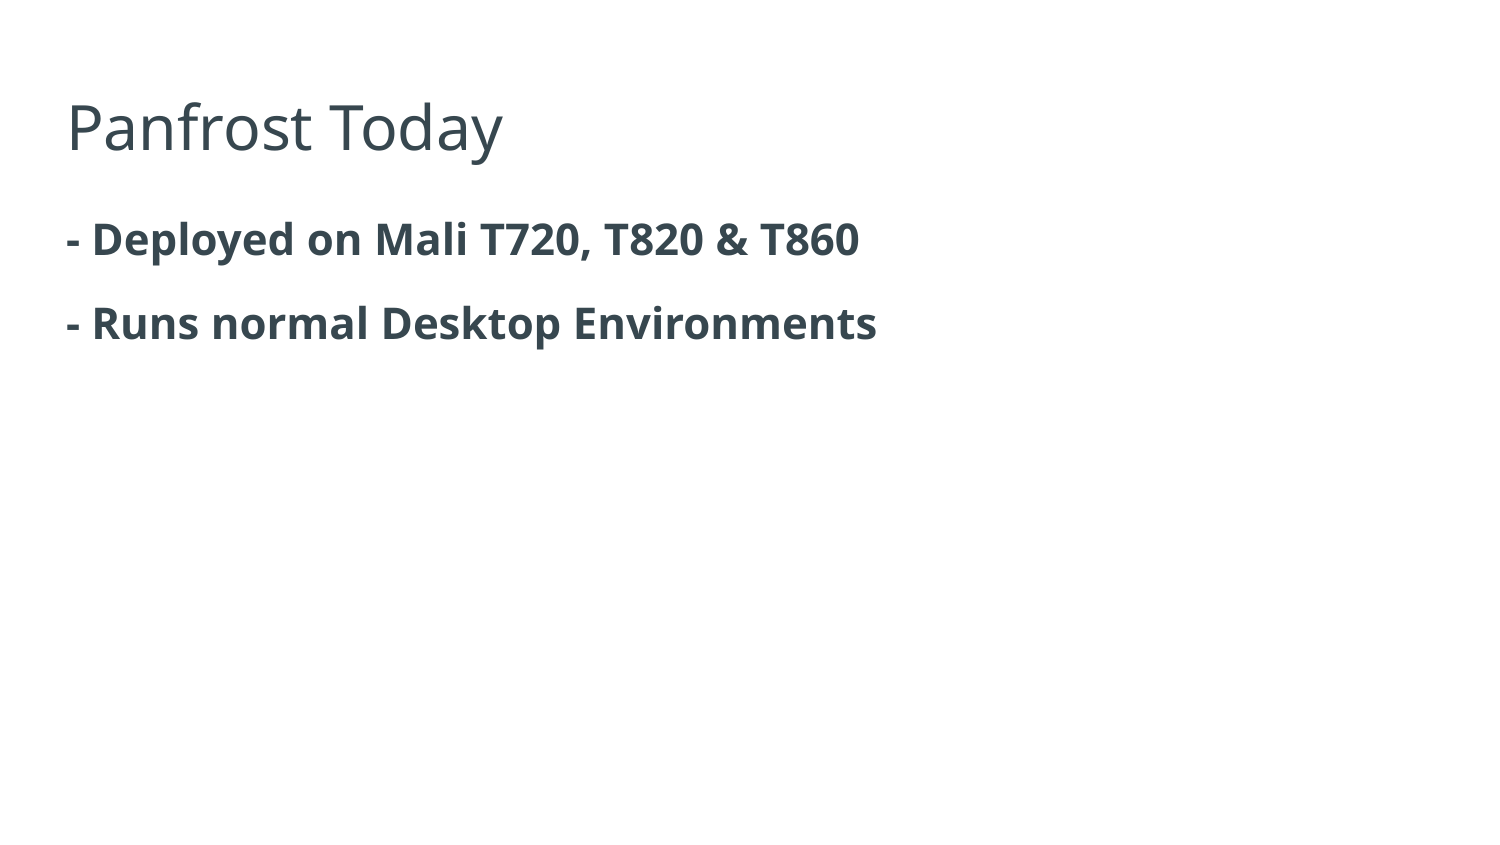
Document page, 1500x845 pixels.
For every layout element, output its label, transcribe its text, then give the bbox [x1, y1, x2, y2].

list - Deployed on Mali T720, T820 & T860 - Runs normal Desktop Environments [51, 189, 1216, 750]
title Panfrost Today [51, 72, 1449, 167]
